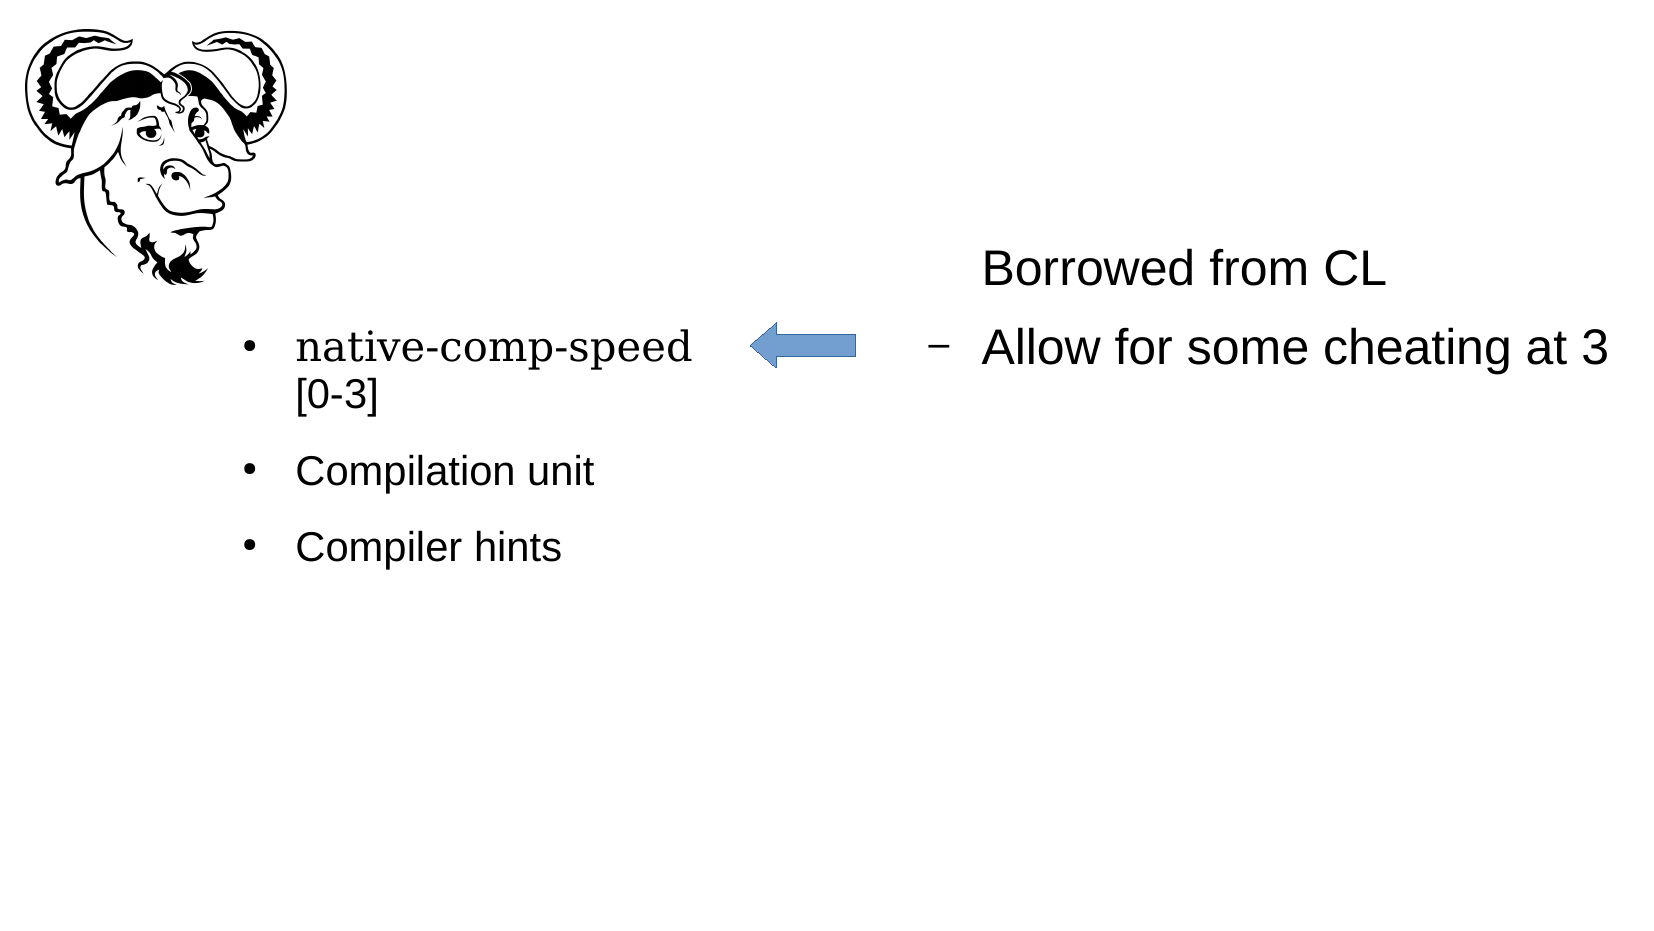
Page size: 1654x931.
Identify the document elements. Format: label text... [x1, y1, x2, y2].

picture [25, 29, 287, 285]
list native-comp-speed [0-3] Compilation unit Compiler hints [224, 322, 751, 926]
text_box [750, 322, 840, 368]
list Borrowed from CL Allow for some cheating at 3 [840, 240, 1654, 841]
